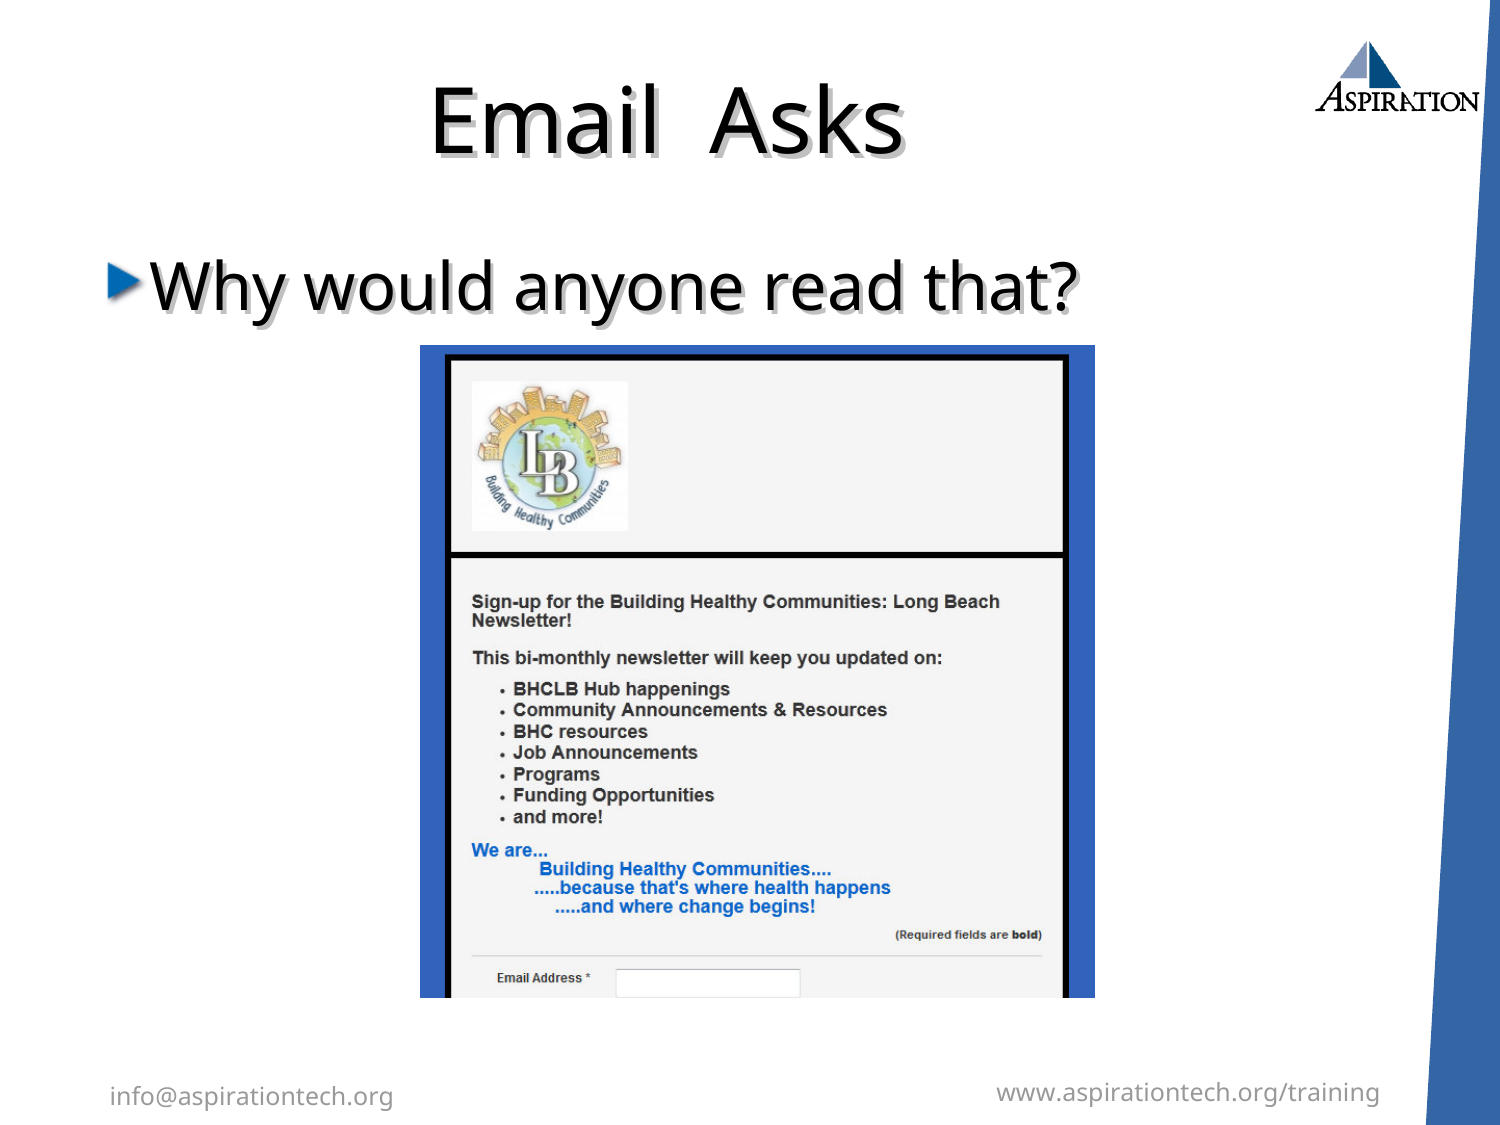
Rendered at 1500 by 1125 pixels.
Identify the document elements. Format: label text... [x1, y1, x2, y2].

picture [1315, 41, 1480, 120]
list Why would anyone read that? [49, 238, 1447, 892]
title Email Asks [49, 19, 1284, 206]
picture [420, 345, 1095, 998]
